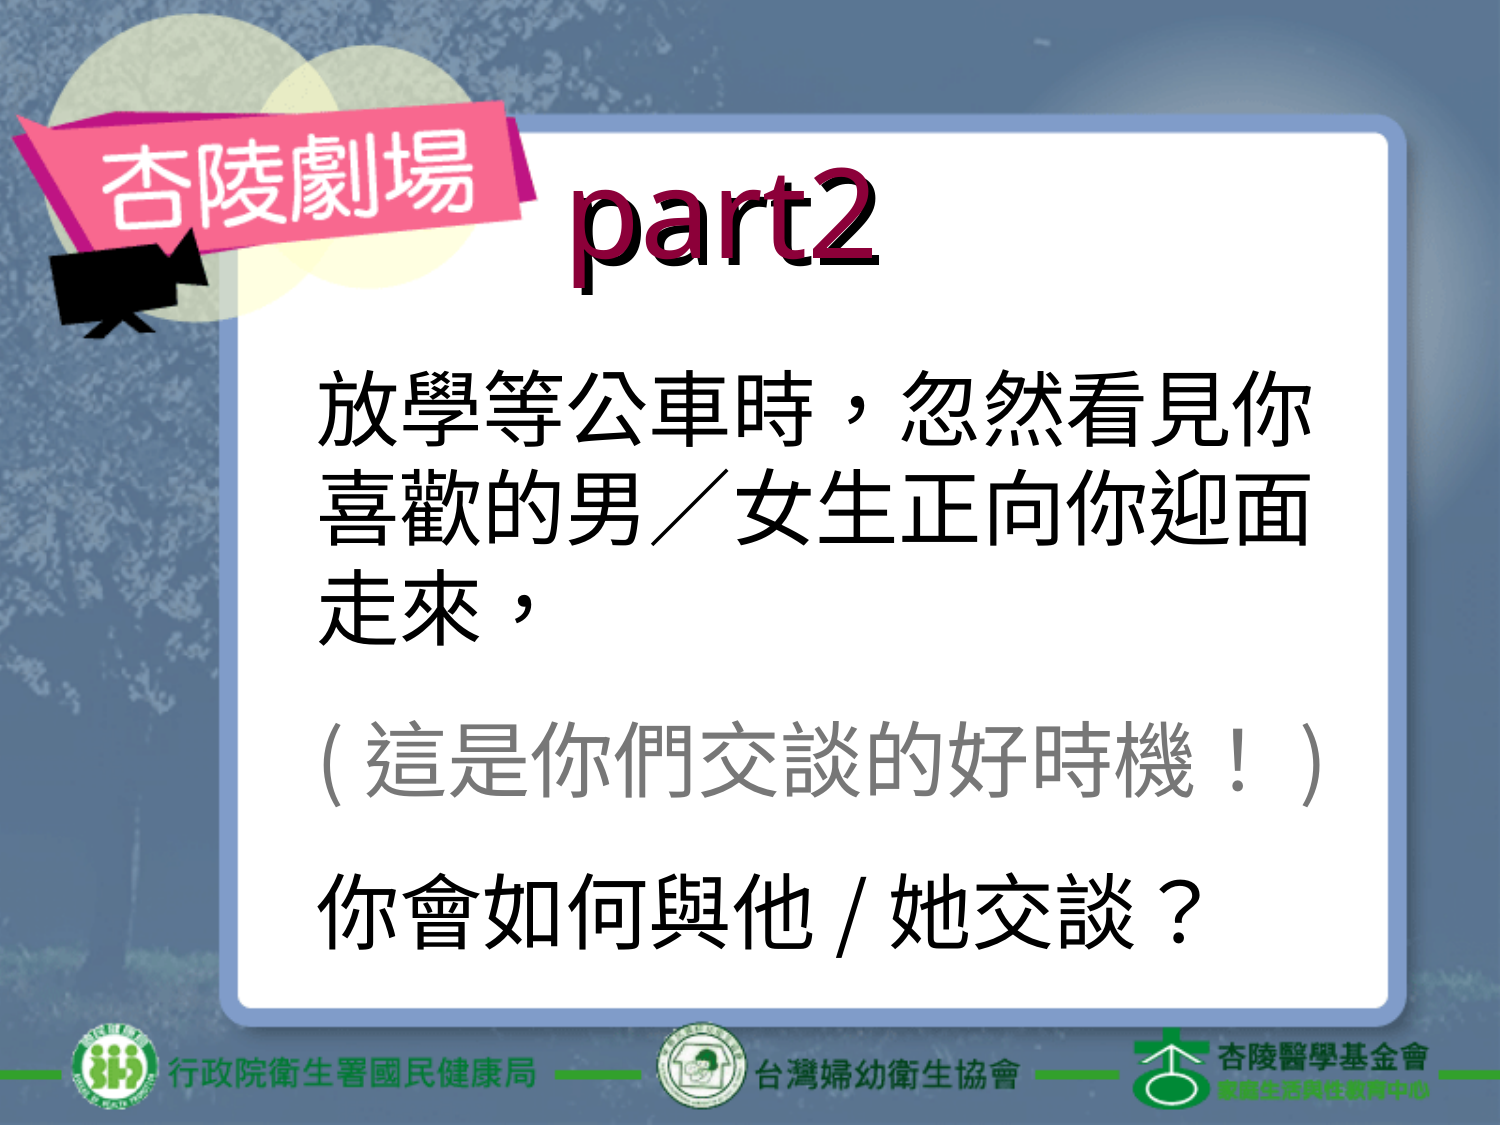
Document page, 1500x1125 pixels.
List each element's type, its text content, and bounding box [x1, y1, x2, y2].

text_box 放學等公車時，忽然看見你喜歡的男／女生正向你迎面走來， (這是你們交談的好時機！) 你會如何與他/她交談？ [301, 348, 1353, 969]
title part2 [549, 114, 951, 303]
picture [0, 0, 1500, 1125]
